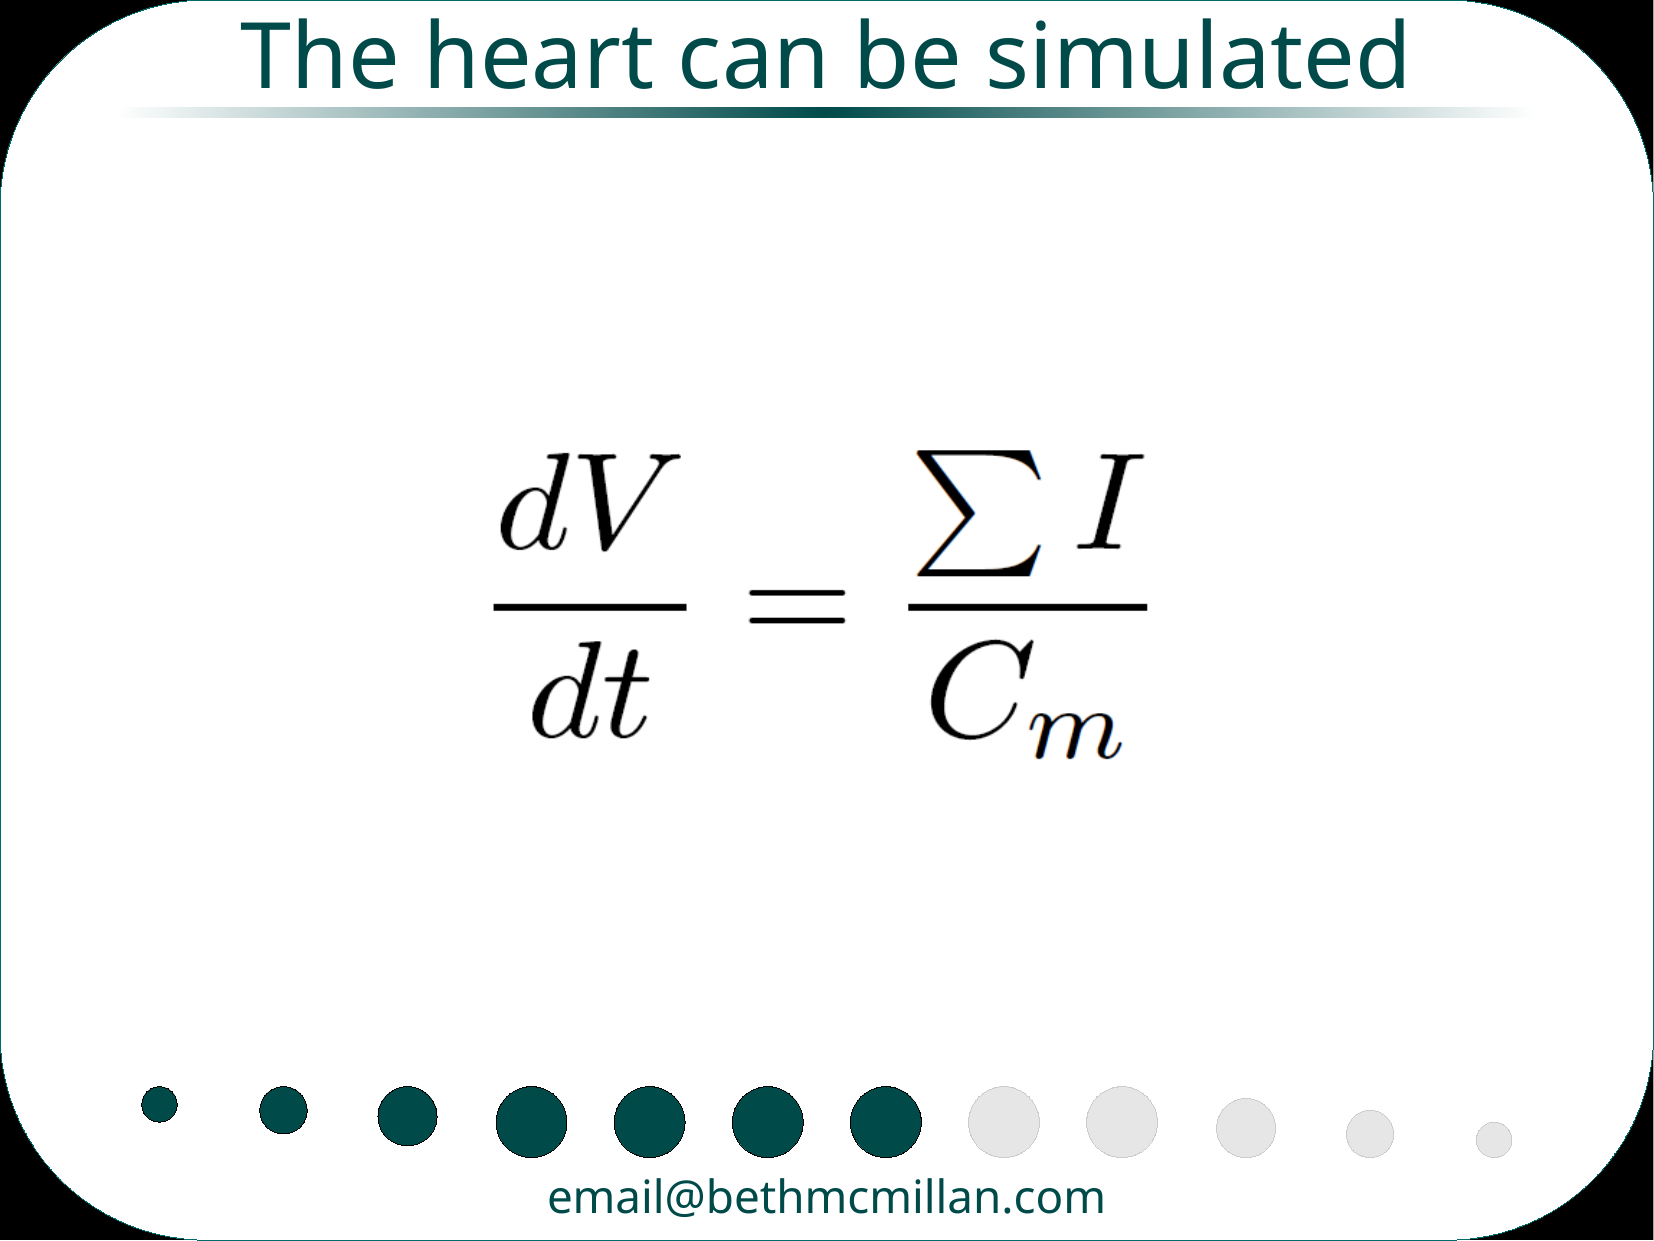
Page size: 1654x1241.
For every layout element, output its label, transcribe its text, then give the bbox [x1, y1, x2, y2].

picture [442, 366, 1264, 827]
text_box [100, 1211, 1553, 1241]
title email@bethmcmillan.com [82, 1118, 1571, 1211]
title The heart can be simulated [82, 0, 1571, 157]
text_box [118, 106, 1536, 119]
text_box [0, 41, 1654, 1199]
